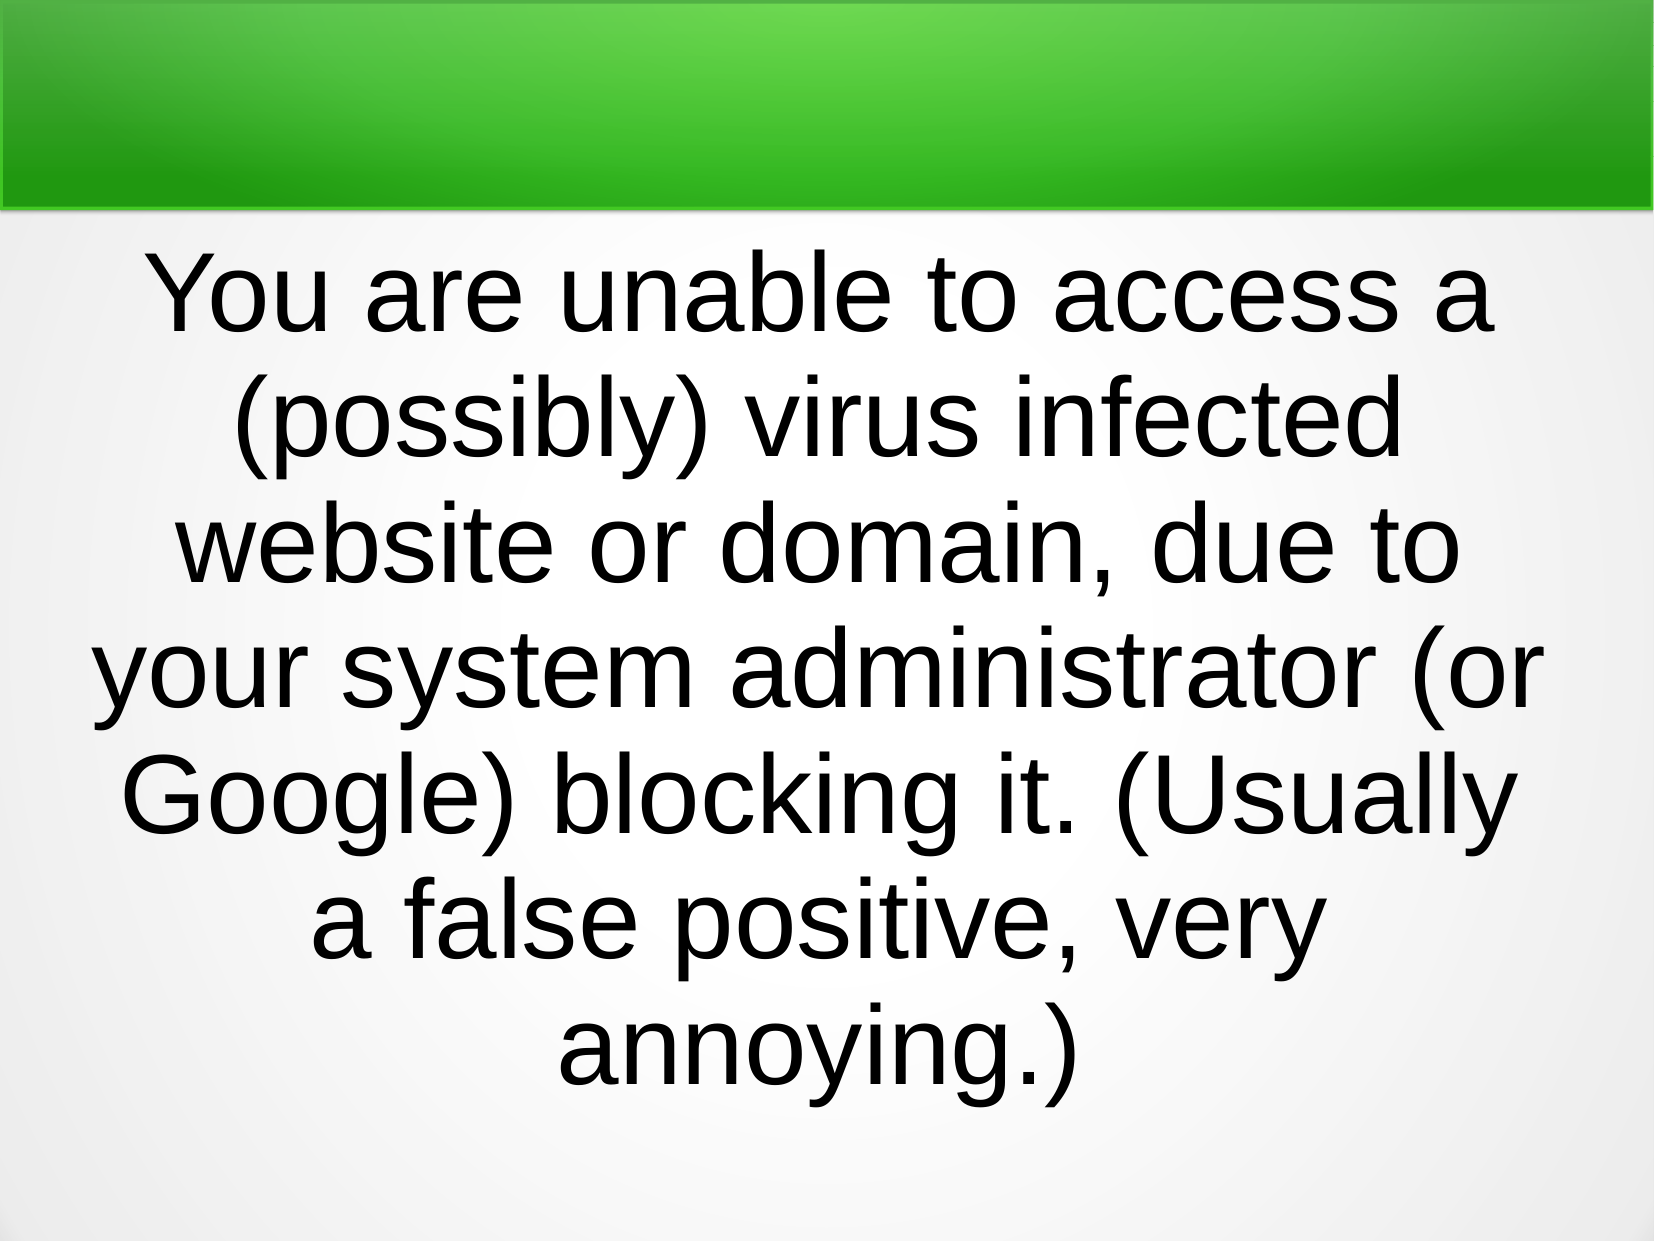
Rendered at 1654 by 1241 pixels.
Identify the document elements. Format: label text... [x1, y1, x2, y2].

subtitle You are unable to access a (possibly) virus infected website or domain, due to your system administrator (or Google) blocking it. (Usually a false positive, very annoying.) [75, 227, 1564, 1111]
